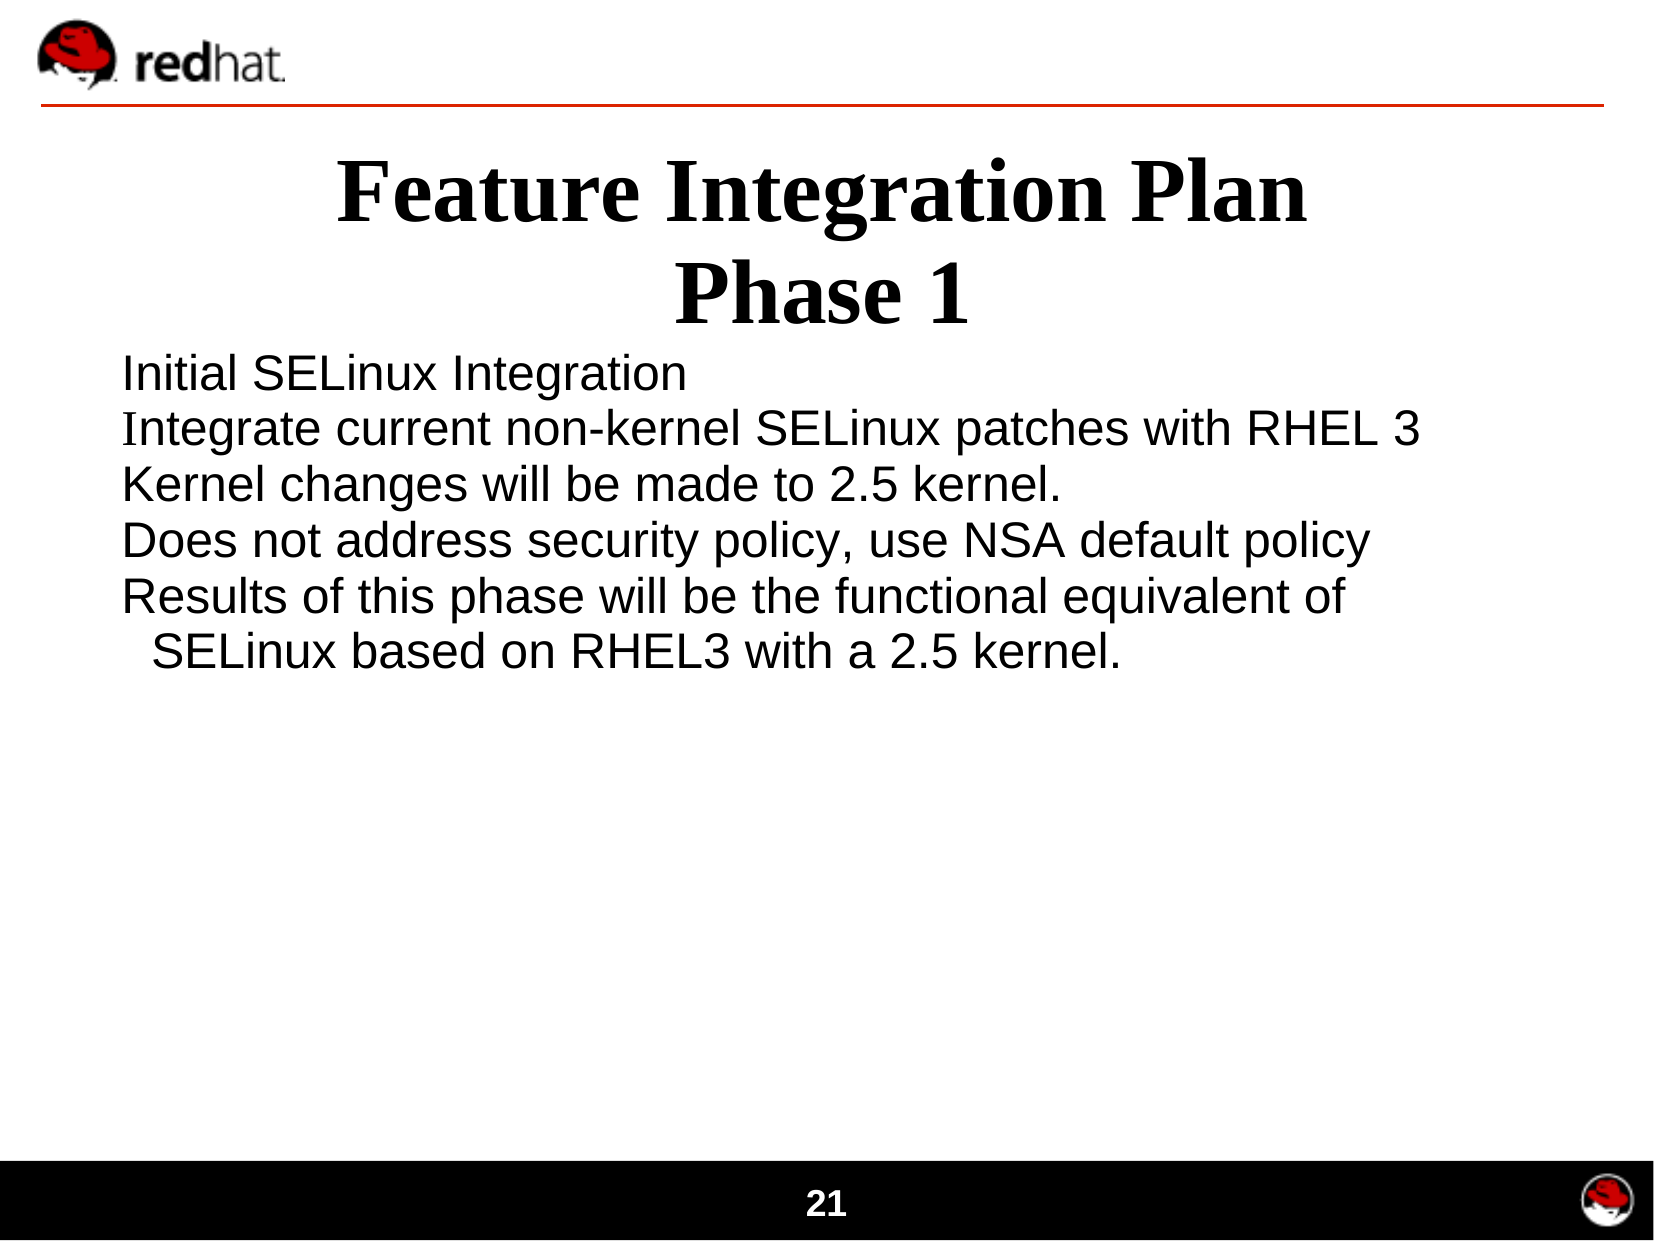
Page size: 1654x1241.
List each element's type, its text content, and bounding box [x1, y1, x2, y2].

picture [36, 17, 285, 101]
title Feature Integration Plan Phase 1 [117, 103, 1530, 380]
list Initial SELinux Integration Integrate current non-kernel SELinux patches with RHEL 3 Kernel changes will be made to 2.5 kernel. Does not address security policy, use NSA default policy Results of this phase will be the functional equivalent of SELinux based on RHEL3 with a 2.5 kernel. [121, 344, 1534, 1127]
picture [1576, 1170, 1639, 1233]
